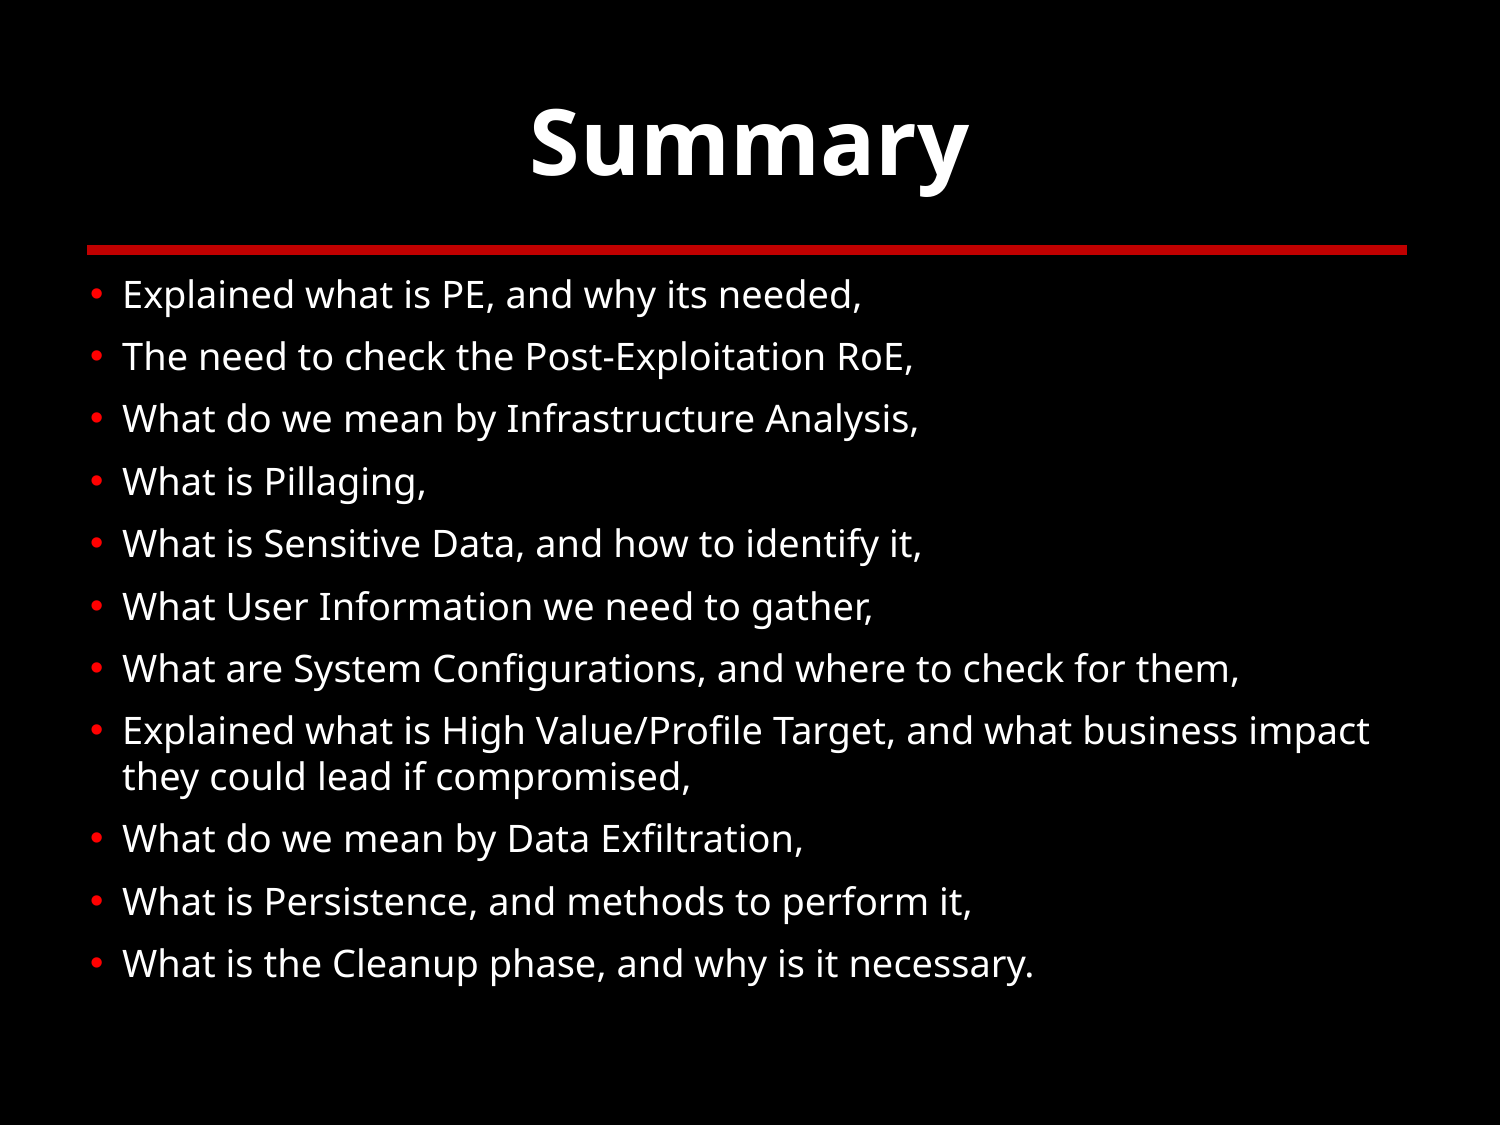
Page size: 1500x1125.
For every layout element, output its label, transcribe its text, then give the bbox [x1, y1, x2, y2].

title Summary [75, 45, 1425, 233]
list Explained what is PE, and why its needed, The need to check the Post-Exploitation RoE, What do we mean by Infrastructure Analysis, What is Pillaging, What is Sensitive Data, and how to identify it, What User Information we need to gather, What are System Configurations, and where to check for them, Explained what is High Value/Profile Target, and what business impact they could lead if compromised, What do we mean by Data Exfiltration, What is Persistence, and methods to perform it, What is the Cleanup phase, and why is it necessary. [75, 262, 1425, 1005]
